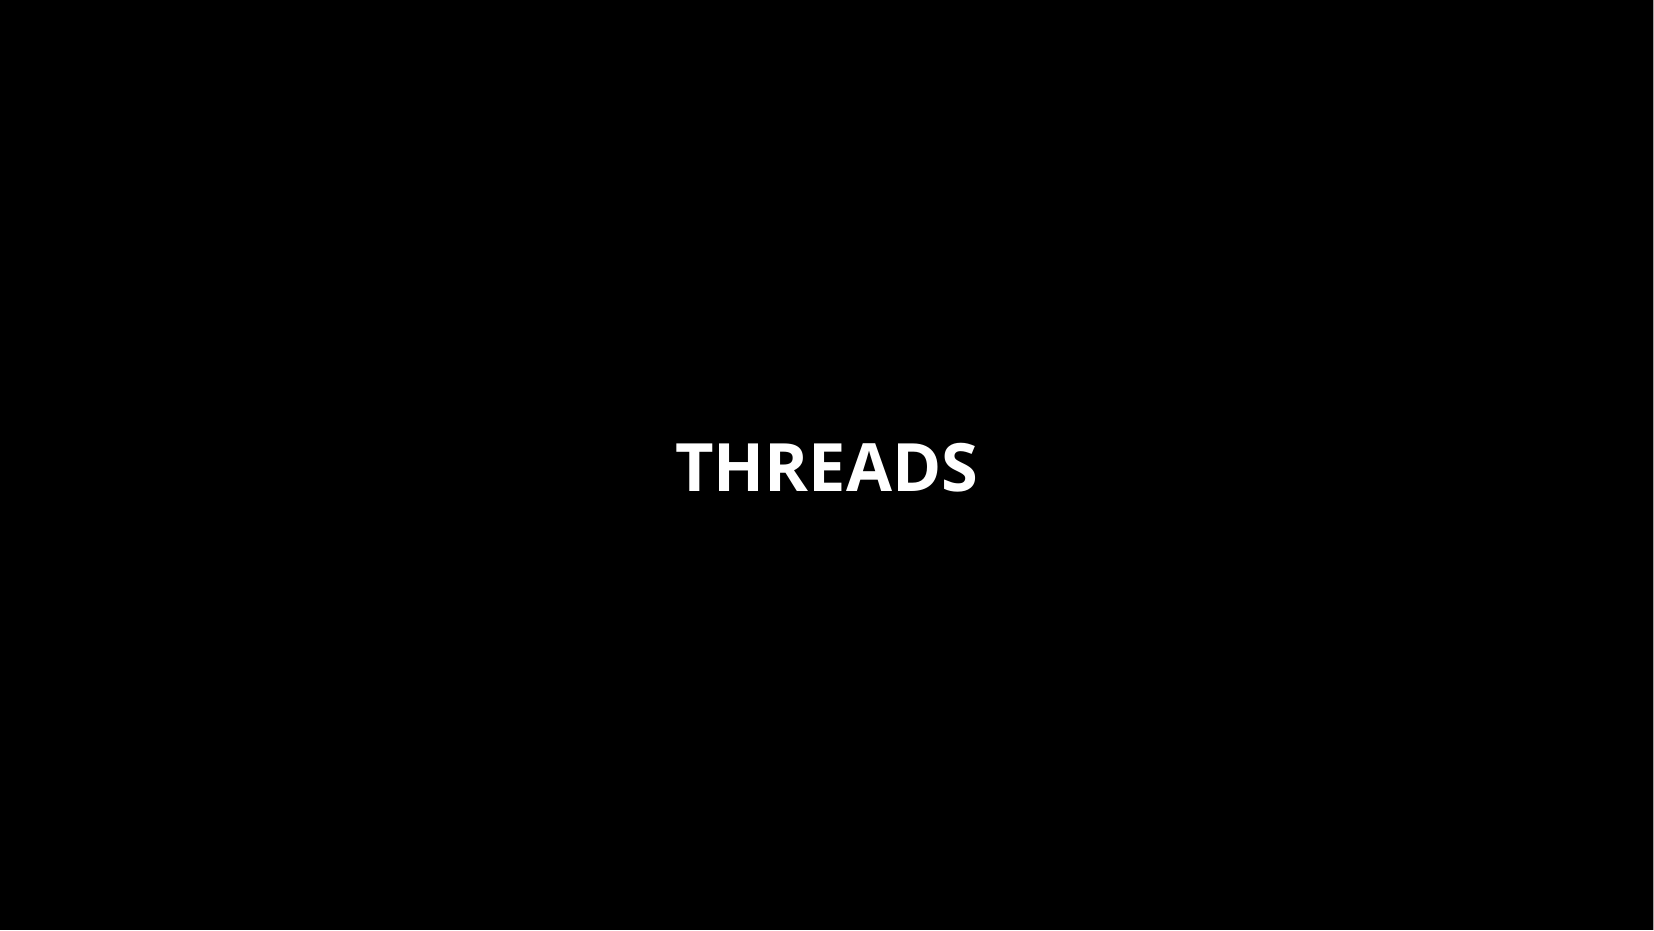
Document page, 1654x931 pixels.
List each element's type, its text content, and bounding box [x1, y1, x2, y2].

title THREADS [82, 387, 1571, 543]
